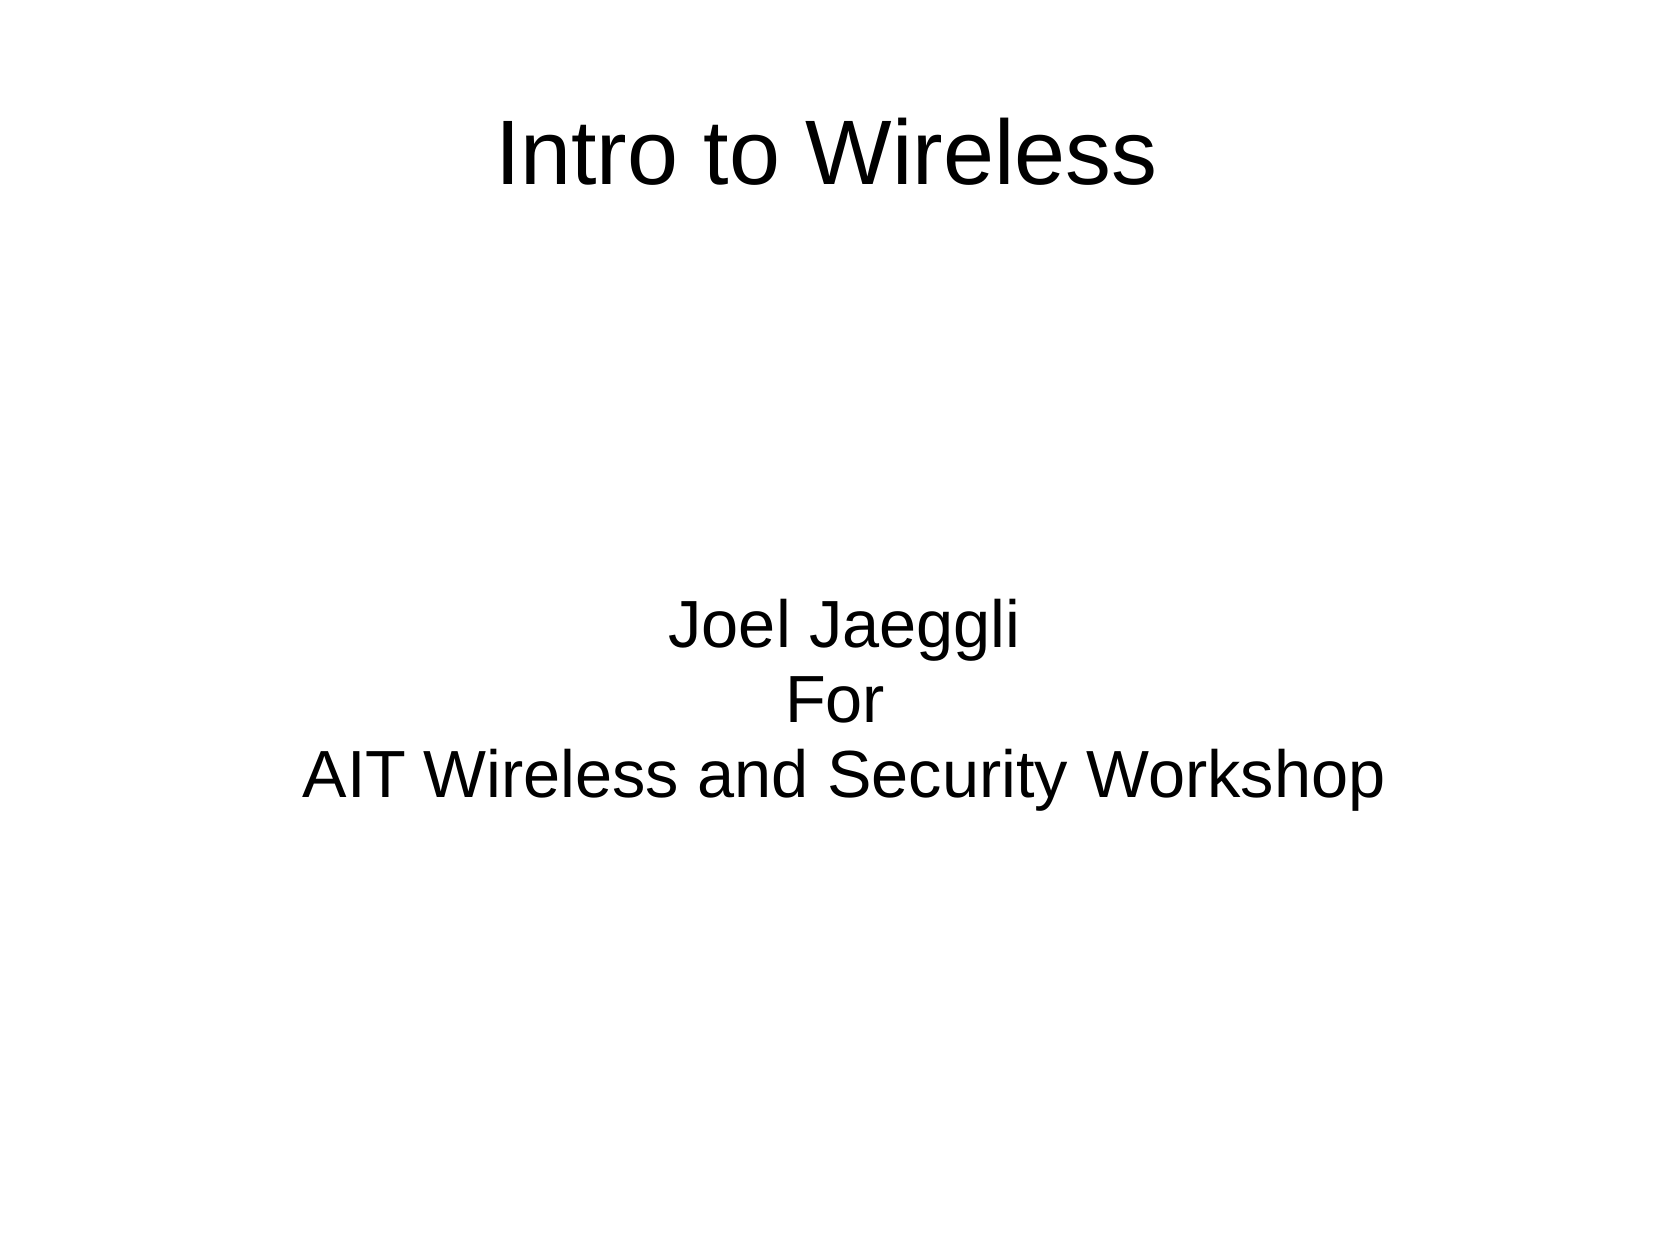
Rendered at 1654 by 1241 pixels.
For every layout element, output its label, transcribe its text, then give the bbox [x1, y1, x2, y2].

subtitle Joel Jaeggli For AIT Wireless and Security Workshop [82, 297, 1571, 1102]
title Intro to Wireless [82, 56, 1571, 250]
